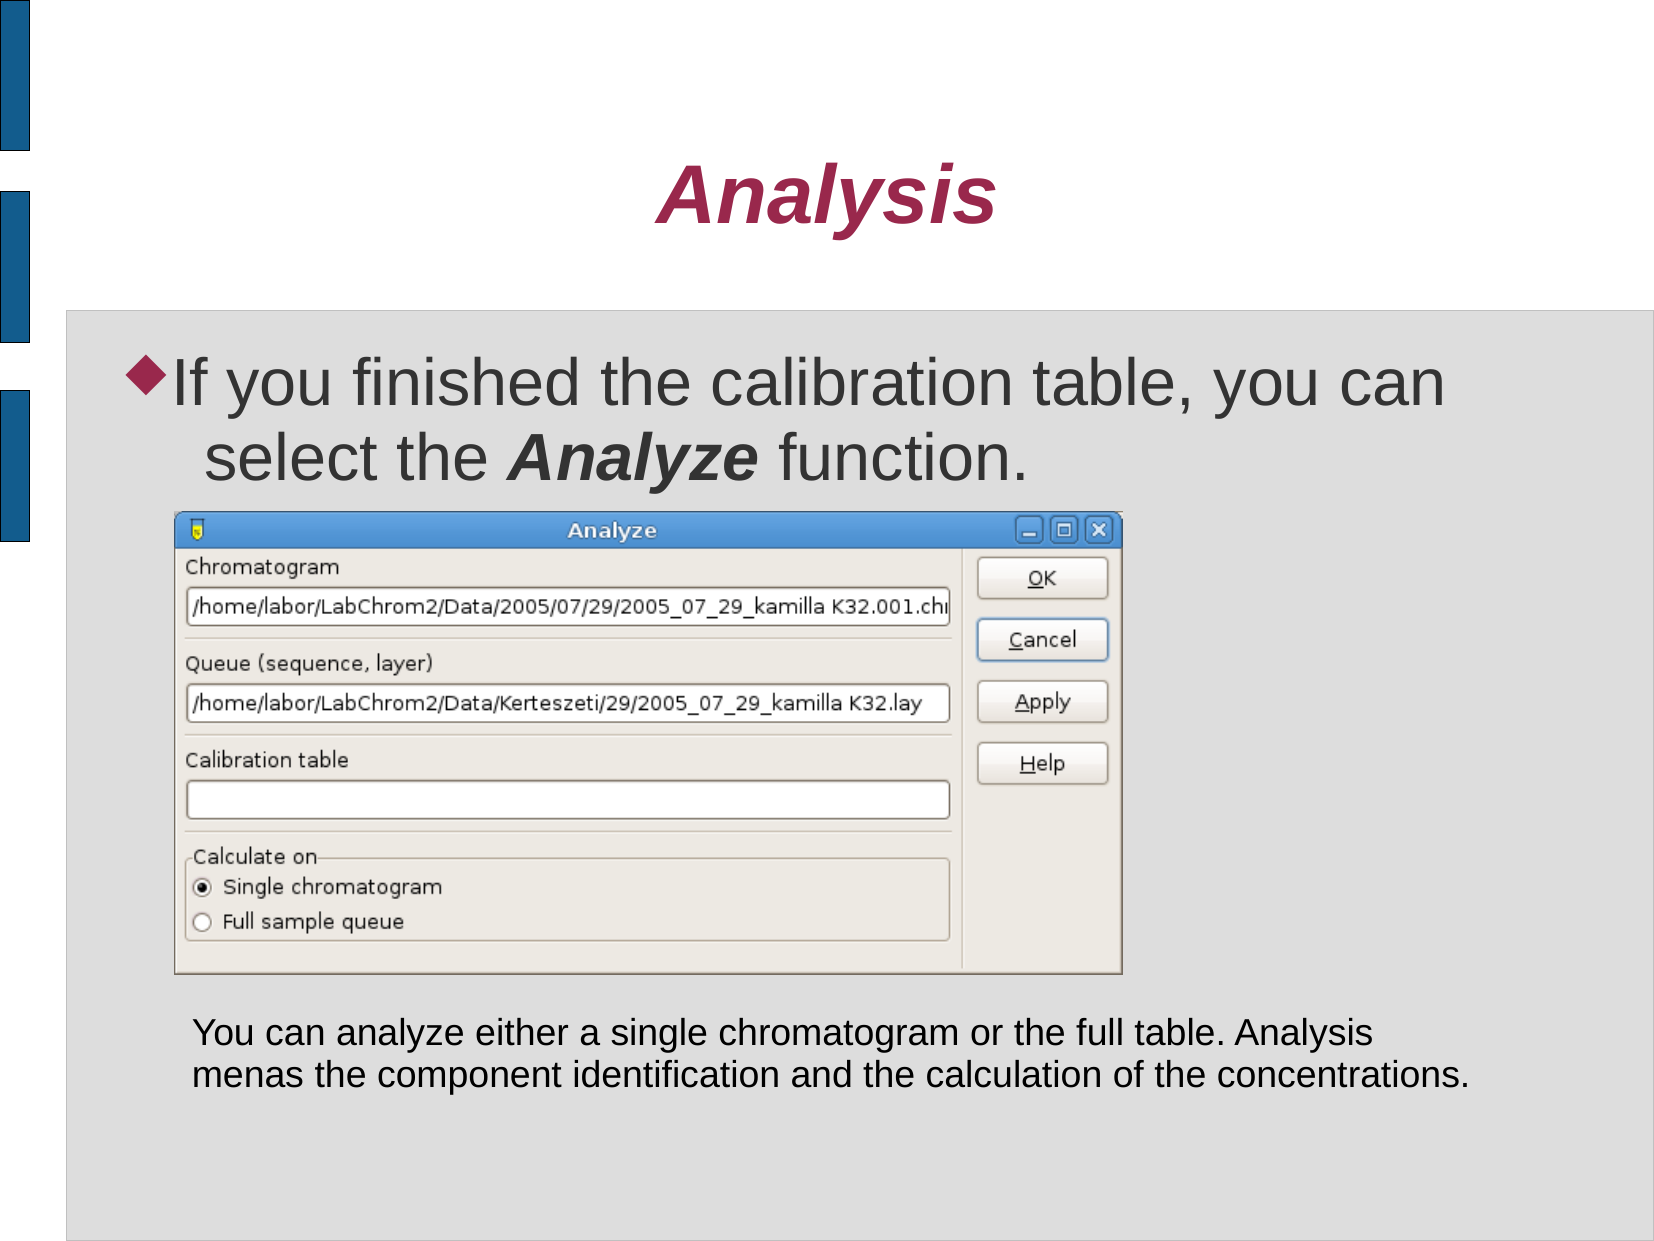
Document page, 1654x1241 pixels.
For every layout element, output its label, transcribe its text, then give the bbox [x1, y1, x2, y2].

title Analysis [121, 98, 1534, 291]
picture [174, 511, 1123, 975]
text_box You can analyze either a single chromatogram or the full table. Analysis menas the component identification and the calculation of the concentrations. [177, 1003, 1506, 1103]
list If you finished the calibration table, you can select the Analyze function. [121, 344, 1534, 1149]
